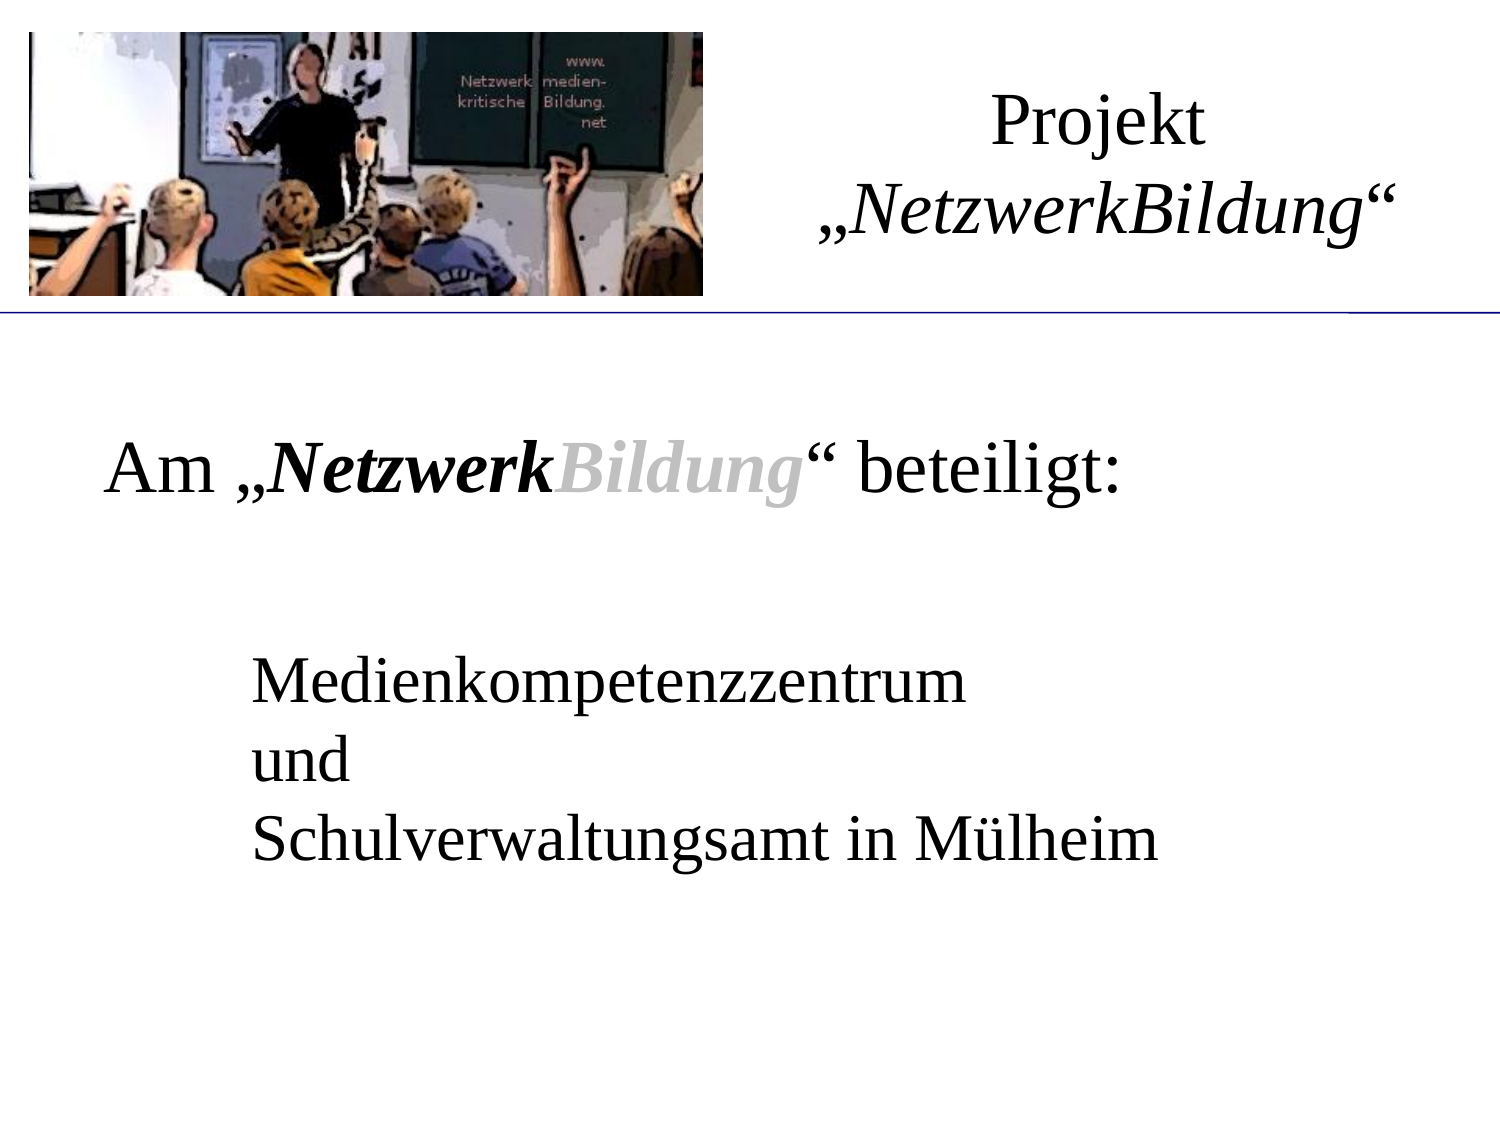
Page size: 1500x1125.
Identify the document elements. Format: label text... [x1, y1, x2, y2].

text_box Medienkompetenzzentrum und Schulverwaltungsamt in Mülheim [236, 631, 1388, 885]
text_box Projekt „NetzwerkBildung“ [801, 65, 1414, 259]
text_box Am „NetzwerkBildung“ beteiligt: [88, 413, 1388, 532]
picture [29, 32, 703, 296]
